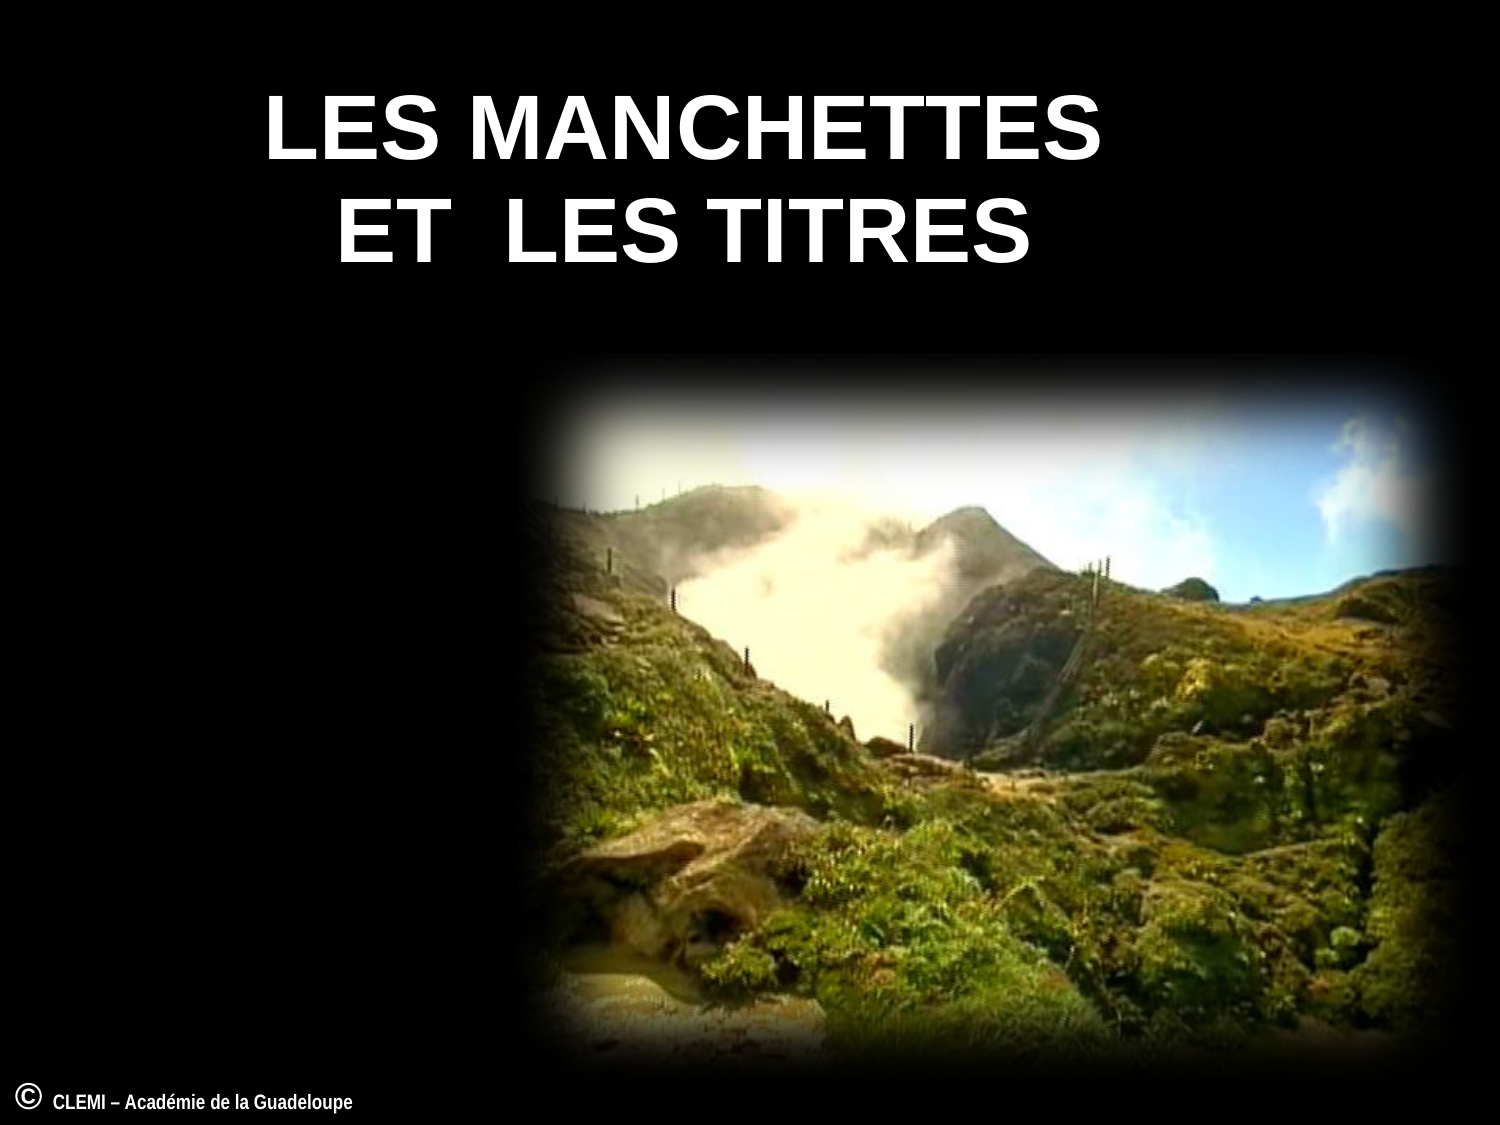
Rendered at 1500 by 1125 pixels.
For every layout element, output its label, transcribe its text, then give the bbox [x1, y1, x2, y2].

text_box © CLEMI – Académie de la Guadeloupe [0, 1067, 575, 1125]
picture [518, 354, 1477, 1083]
title LES MANCHETTES ET LES TITRES [46, 58, 1322, 300]
